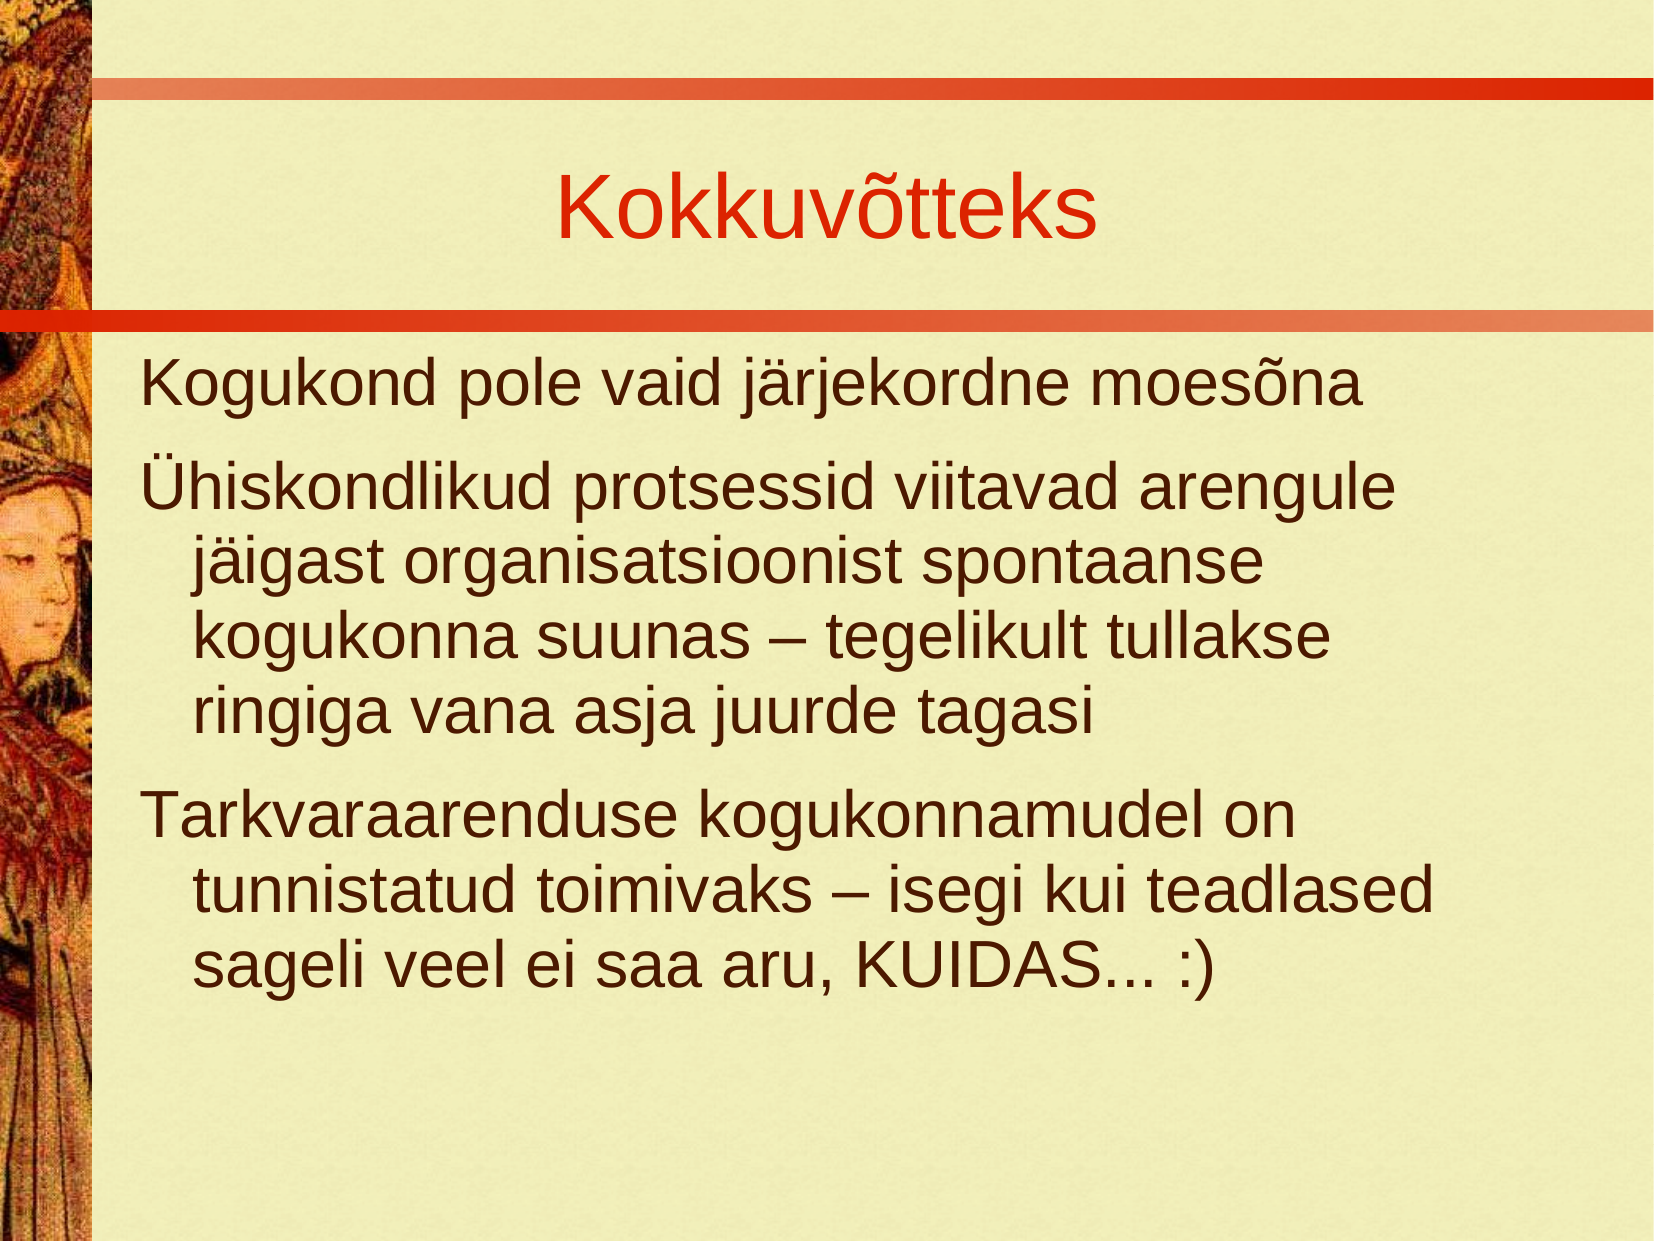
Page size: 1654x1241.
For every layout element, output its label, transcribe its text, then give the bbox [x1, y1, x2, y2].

title Kokkuvõtteks [121, 102, 1534, 311]
picture [0, 332, 1654, 1241]
picture [0, 0, 1654, 310]
list Kogukond pole vaid järjekordne moesõna Ühiskondlikud protsessid viitavad arengule jäigast organisatsioonist spontaanse kogukonna suunas – tegelikult tullakse ringiga vana asja juurde tagasi Tarkvaraarenduse kogukonnamudel on tunnistatud toimivaks – isegi kui teadlased sageli veel ei saa aru, KUIDAS... :) [121, 344, 1534, 1127]
